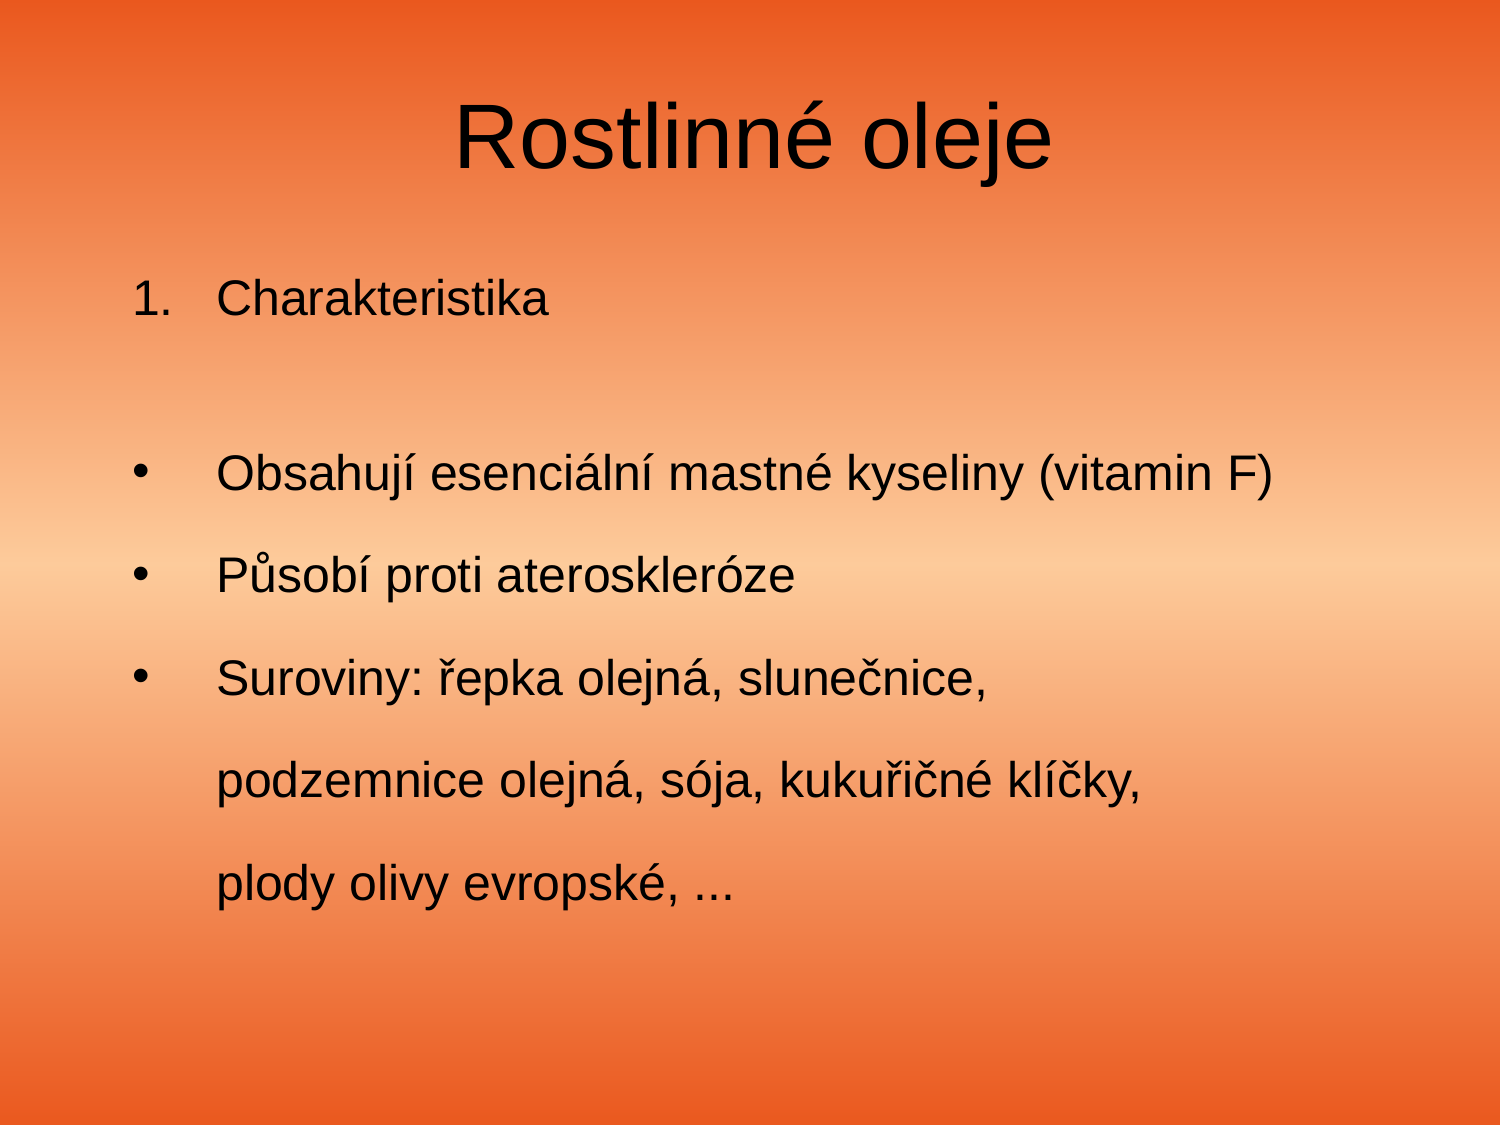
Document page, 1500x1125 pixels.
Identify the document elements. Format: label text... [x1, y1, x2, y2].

list Charakteristika Obsahují esenciální mastné kyseliny (vitamin F) Působí proti ateroskleróze Suroviny: řepka olejná, slunečnice, podzemnice olejná, sója, kukuřičné klíčky, plody olivy evropské, ... [117, 257, 1393, 1008]
title Rostlinné oleje [117, 69, 1393, 195]
